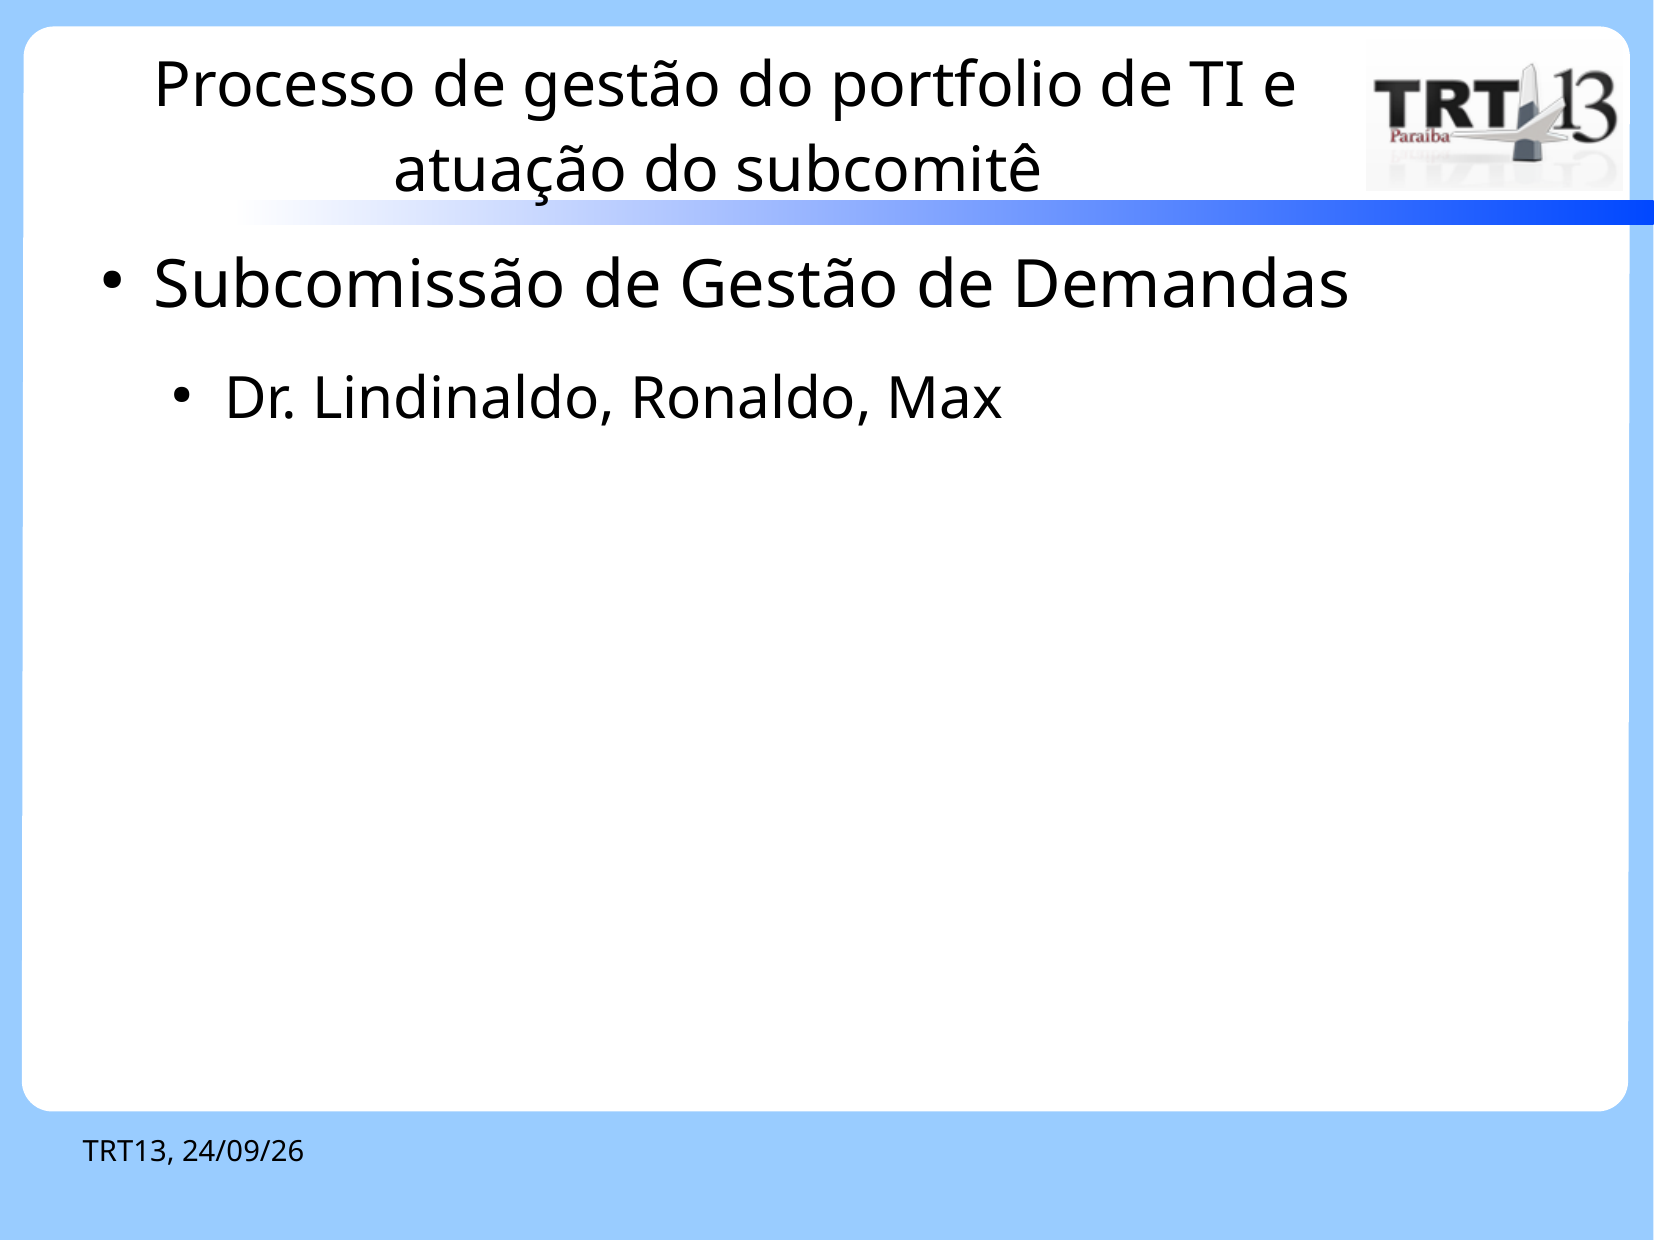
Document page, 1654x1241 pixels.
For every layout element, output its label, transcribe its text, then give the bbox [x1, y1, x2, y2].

picture [1366, 39, 1623, 191]
title Processo de gestão do portfolio de TI e atuação do subcomitê [82, 49, 1371, 201]
list Subcomissão de Gestão de Demandas Dr. Lindinaldo, Ronaldo, Max [82, 236, 1571, 1055]
